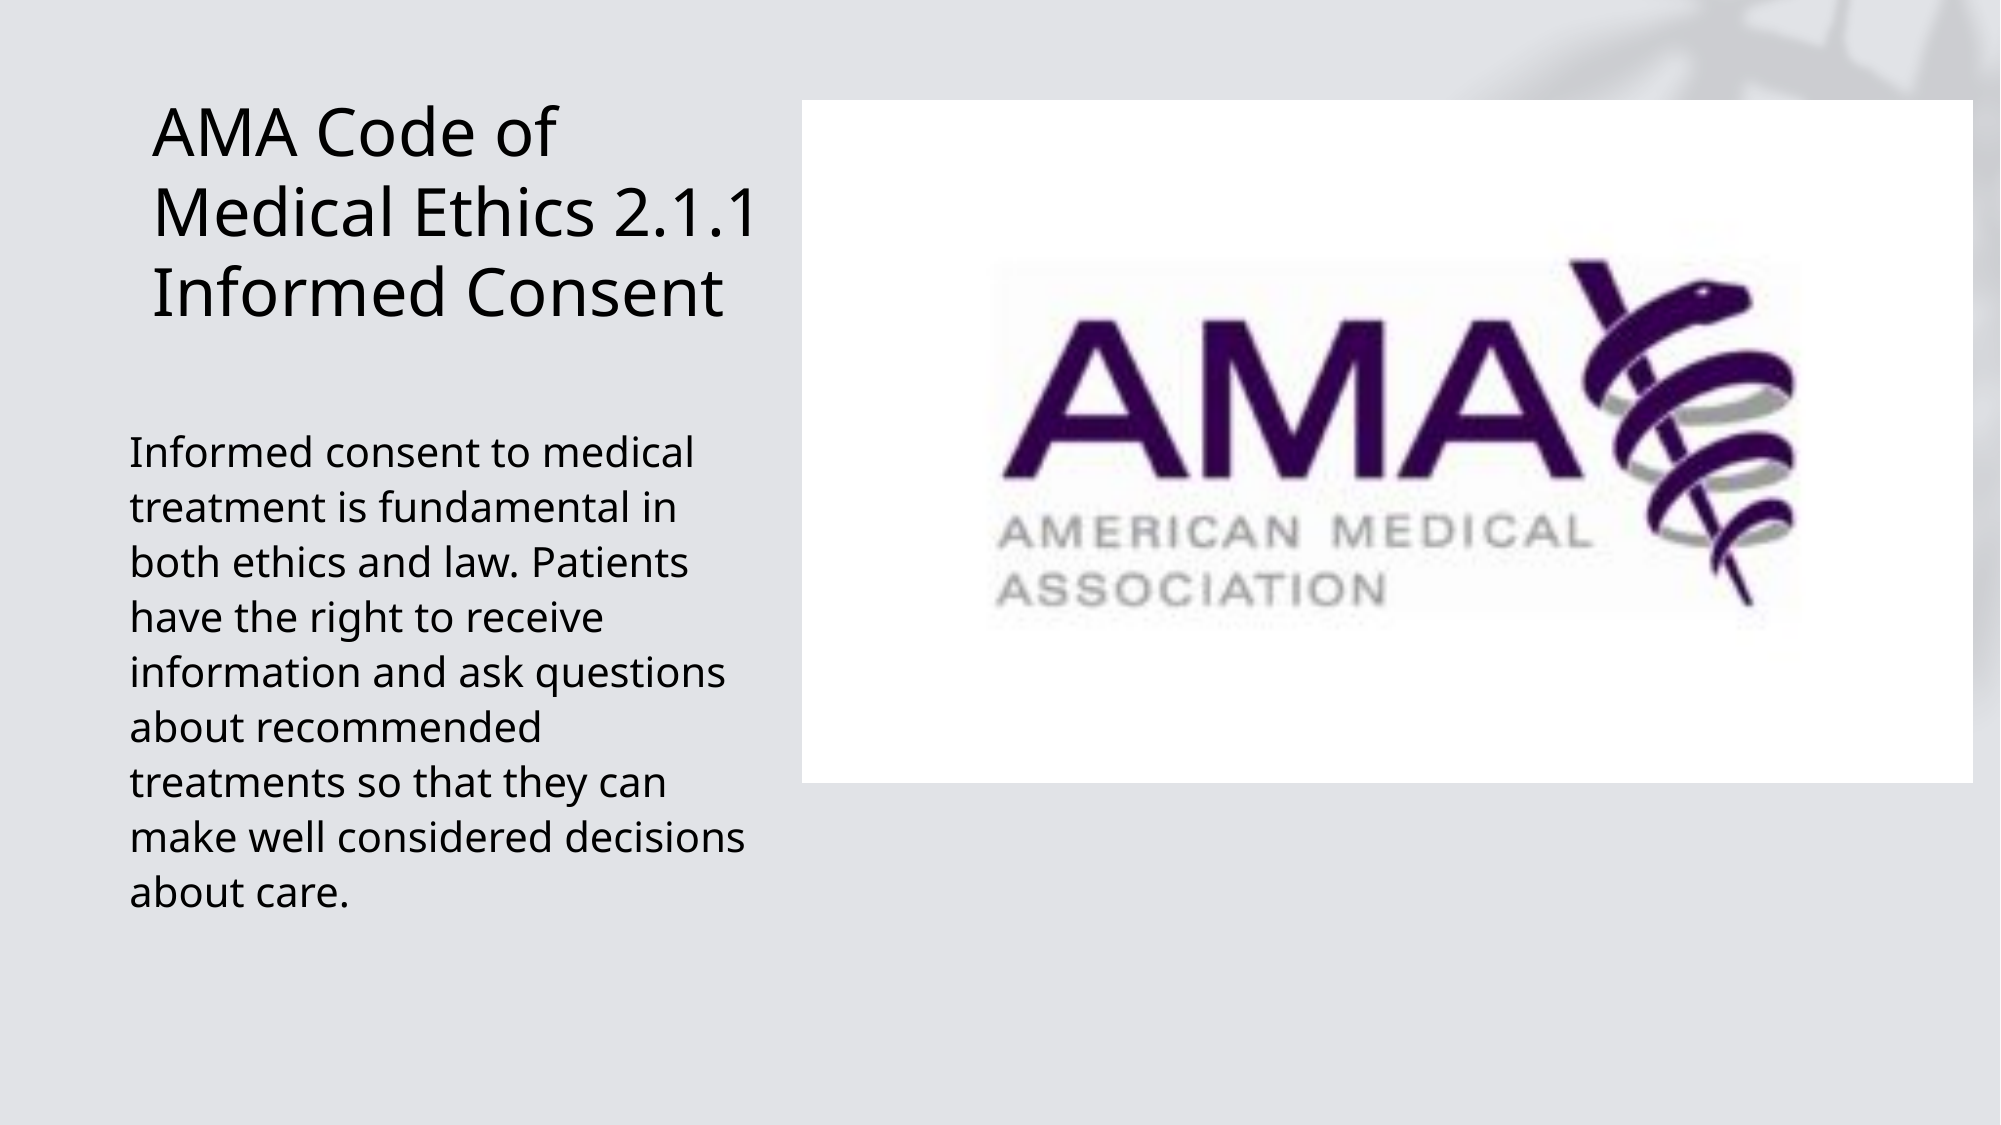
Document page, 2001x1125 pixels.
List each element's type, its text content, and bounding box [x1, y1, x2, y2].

list Informed consent to medical treatment is fundamental in both ethics and law. Patients have the right to receive information and ask questions about recommended treatments so that they can make well considered decisions about care. [114, 413, 783, 963]
title AMA Code of Medical Ethics 2.1.1 Informed Consent [137, 75, 783, 338]
picture [802, 100, 1973, 783]
